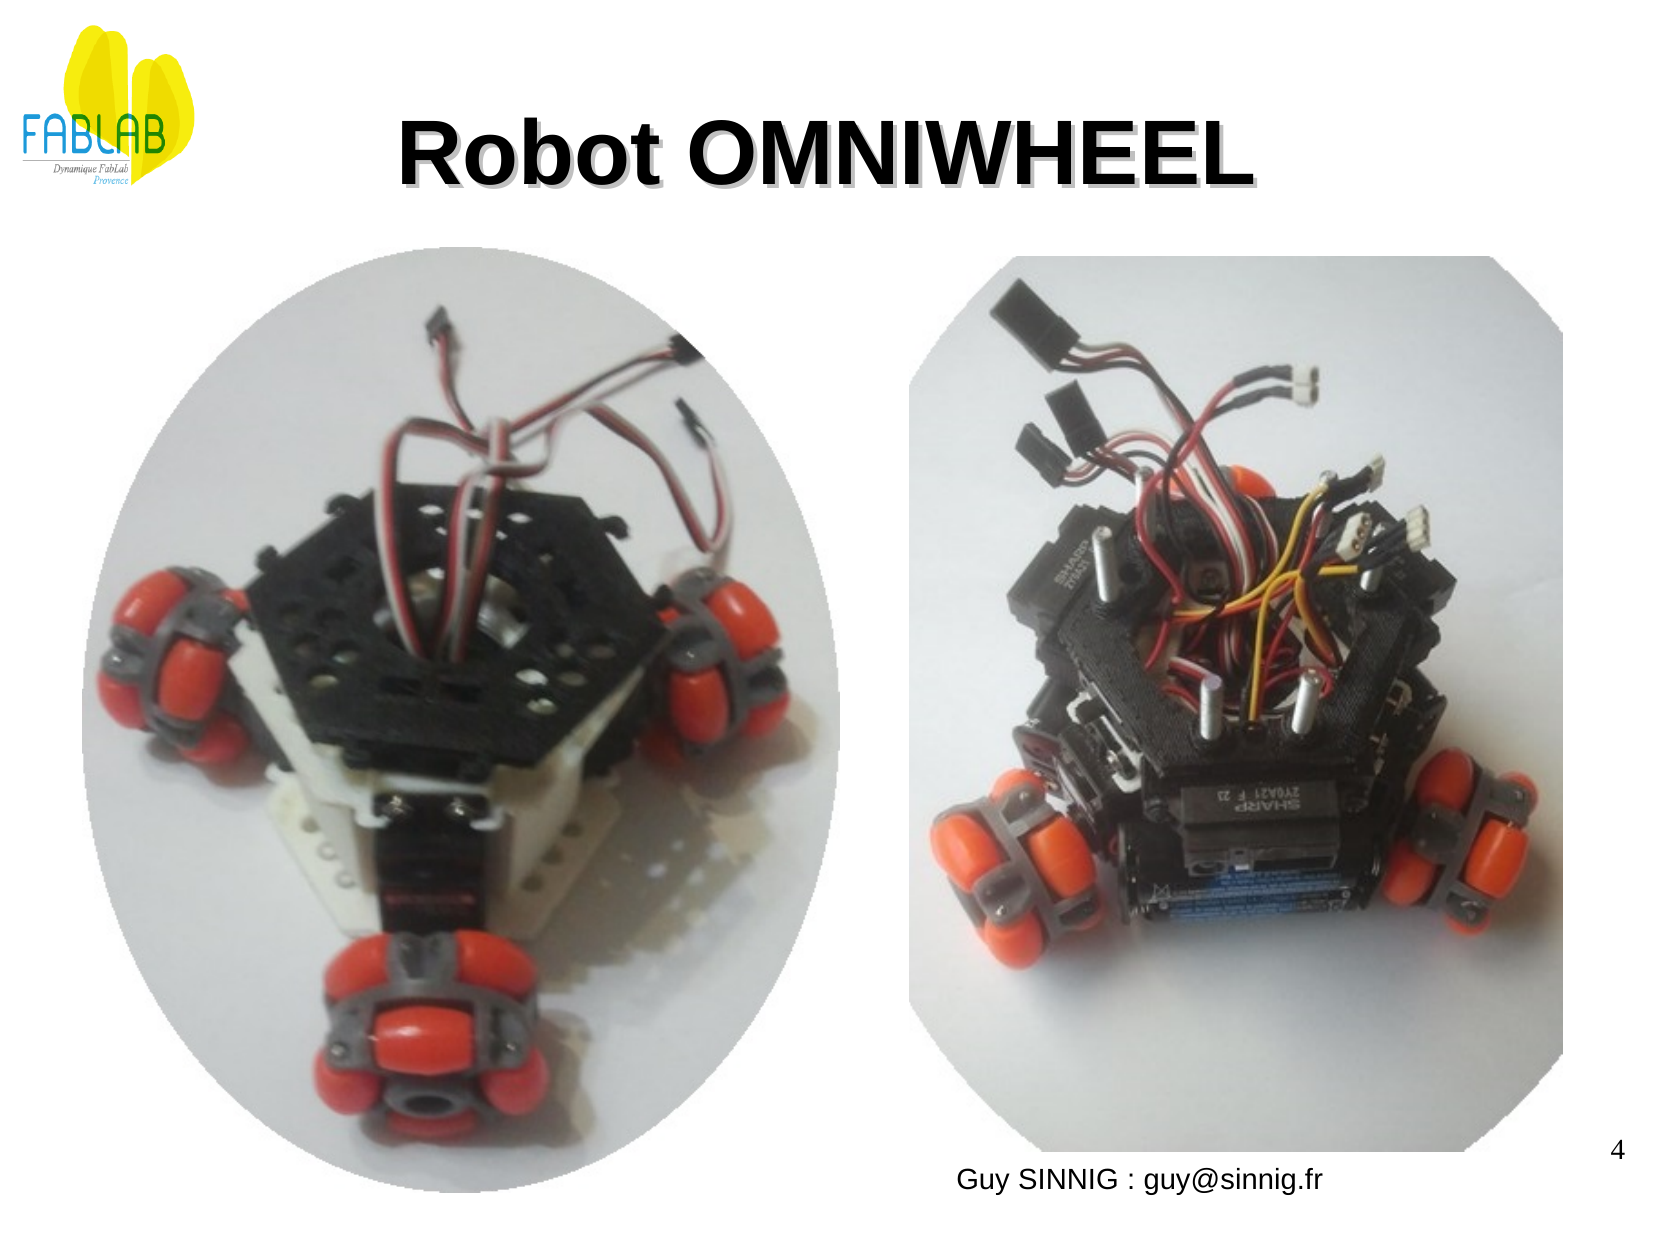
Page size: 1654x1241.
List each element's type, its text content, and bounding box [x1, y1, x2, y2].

title Robot OMNIWHEEL [82, 49, 1571, 257]
picture [82, 257, 840, 1193]
picture [909, 257, 1563, 1152]
picture [0, 11, 217, 201]
